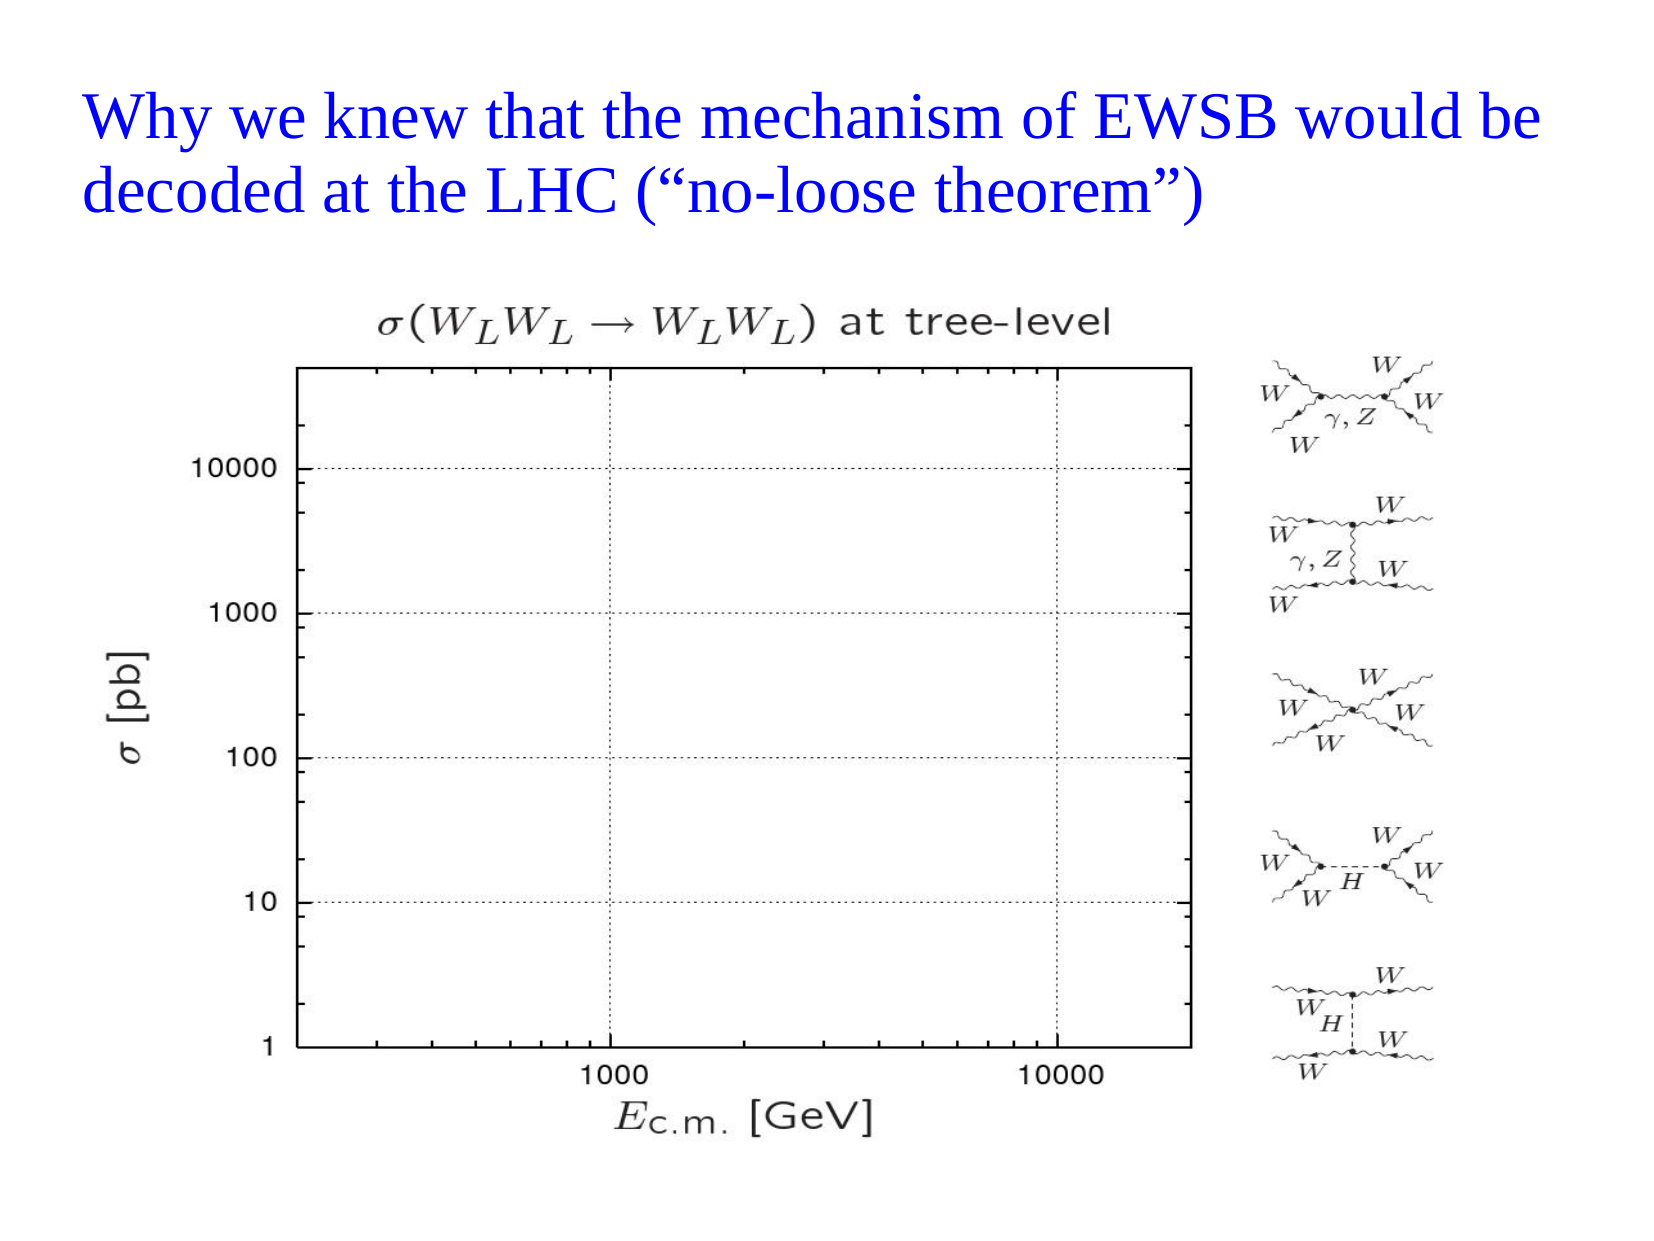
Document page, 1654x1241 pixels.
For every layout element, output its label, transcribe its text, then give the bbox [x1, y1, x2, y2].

title Why we knew that the mechanism of EWSB would be decoded at the LHC (“no-loose theorem”) [82, 49, 1571, 257]
picture [88, 297, 1565, 1152]
